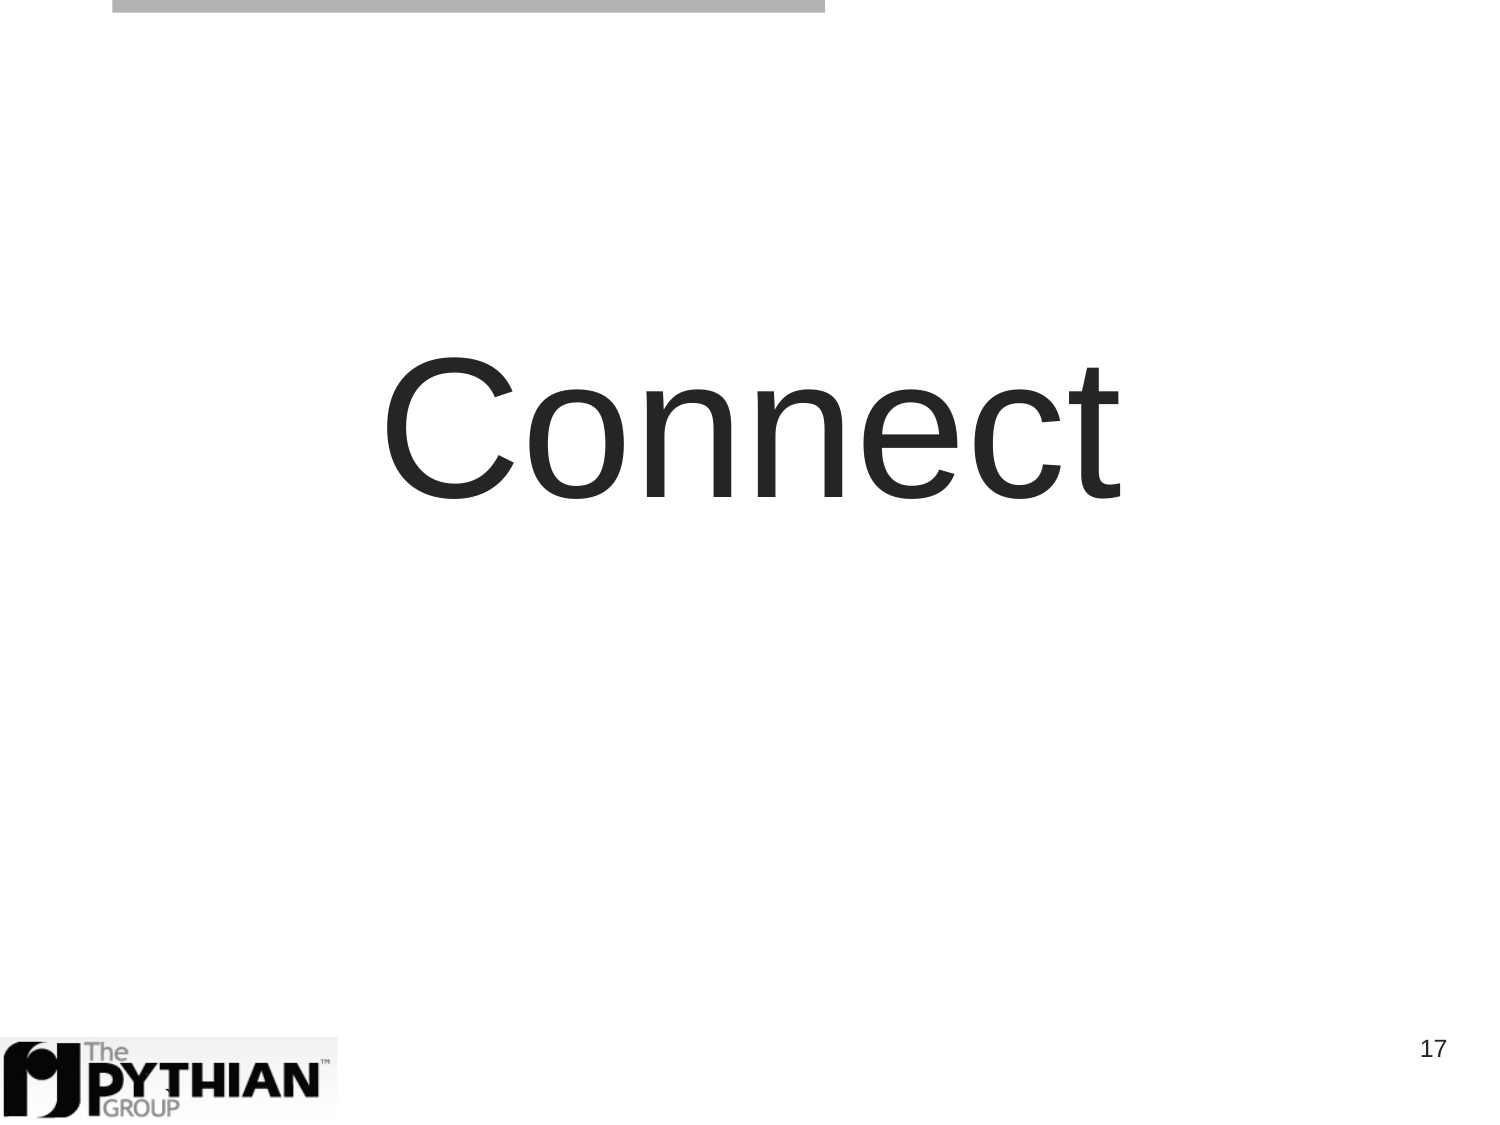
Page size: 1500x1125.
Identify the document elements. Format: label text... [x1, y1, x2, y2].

text_box Connect [0, 0, 1500, 1125]
